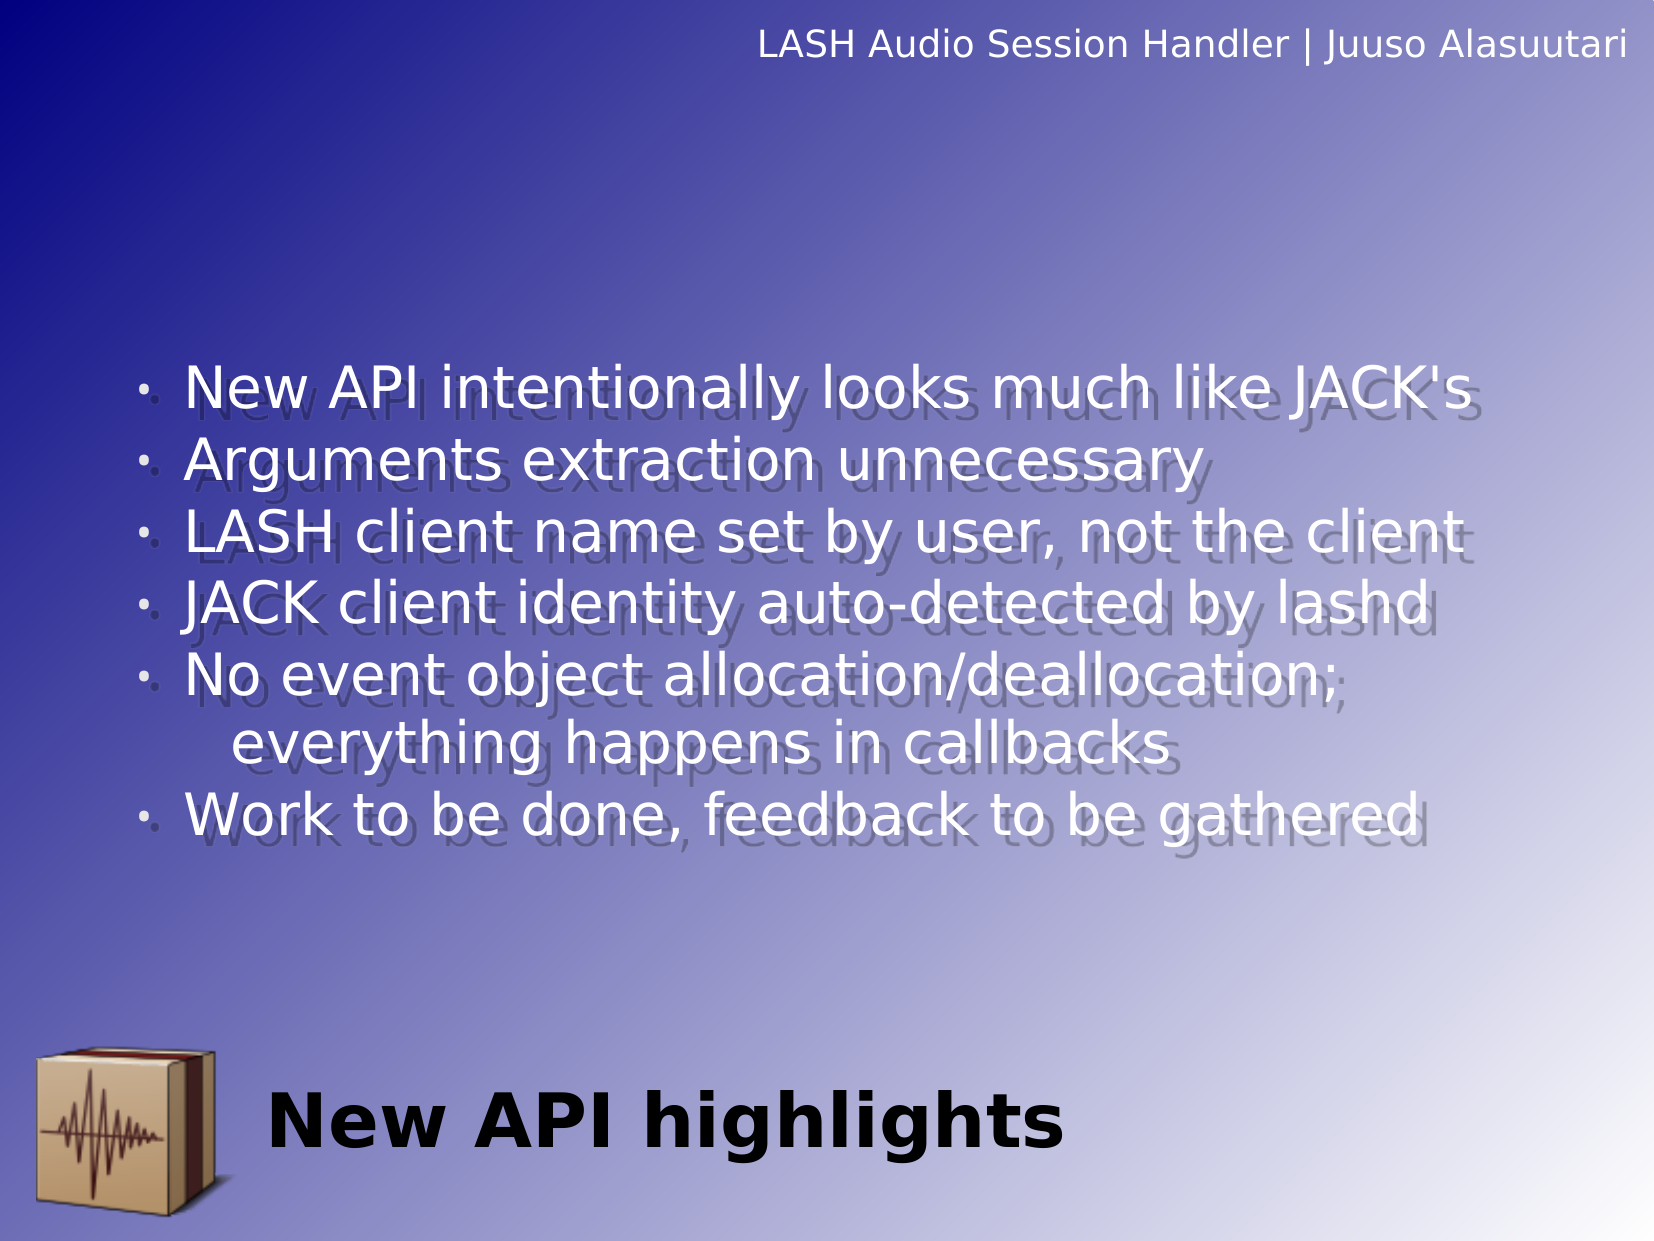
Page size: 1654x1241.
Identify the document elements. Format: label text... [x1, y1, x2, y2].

list New API intentionally looks much like JACK's Arguments extraction unnecessary LASH client name set by user, not the client JACK client identity auto-detected by lashd No event object allocation/deallocation; everything happens in callbacks Work to be done, feedback to be gathered [88, 354, 1565, 916]
title New API highlights [265, 1033, 1625, 1211]
picture [36, 1033, 237, 1234]
